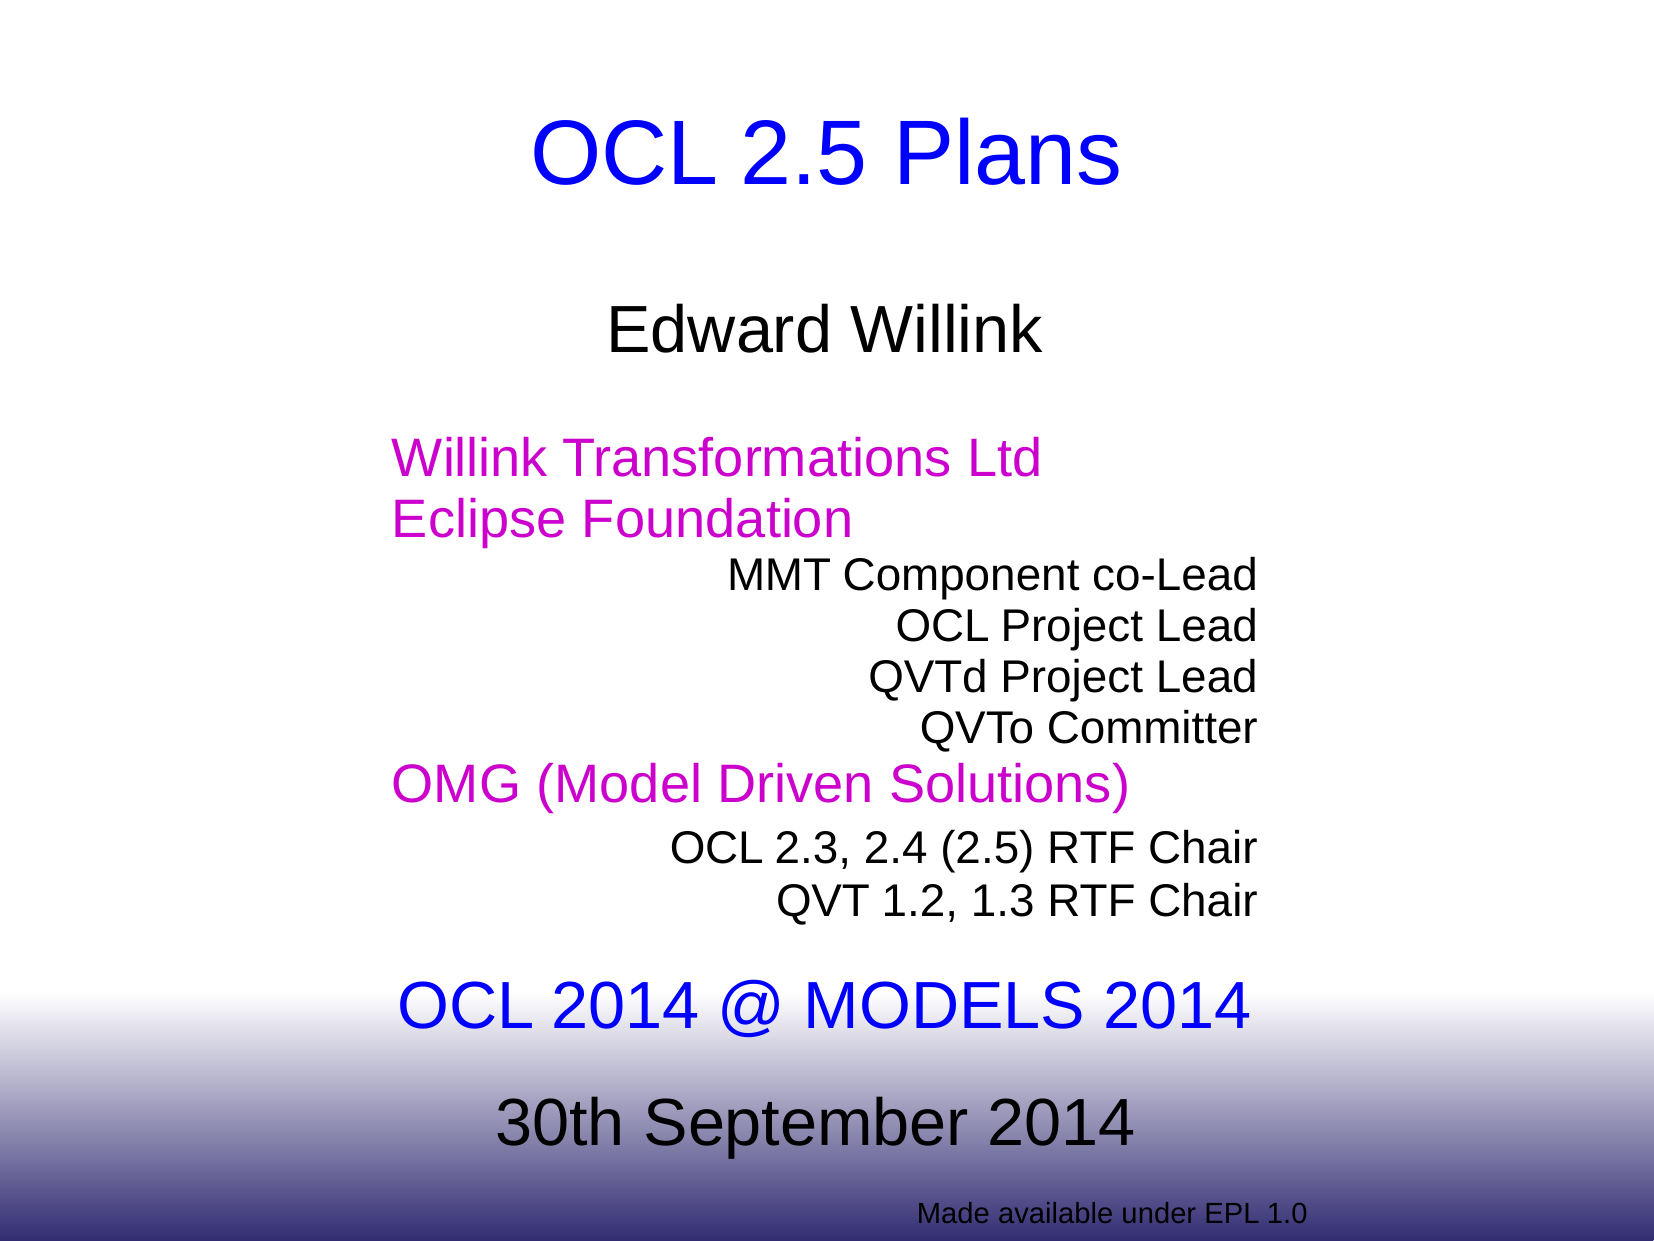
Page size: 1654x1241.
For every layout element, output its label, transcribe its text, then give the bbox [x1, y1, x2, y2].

title OCL 2.5 Plans [82, 56, 1571, 250]
text_box Edward Willink Willink Transformations Ltd Eclipse Foundation MMT Component co-Lead OCL Project Lead QVTd Project Lead QVTo Committer OMG (Model Driven Solutions) OCL 2.3, 2.4 (2.5) RTF Chair QVT 1.2, 1.3 RTF Chair OCL 2014 @ MODELS 2014 30th September 2014 [391, 292, 1259, 1159]
